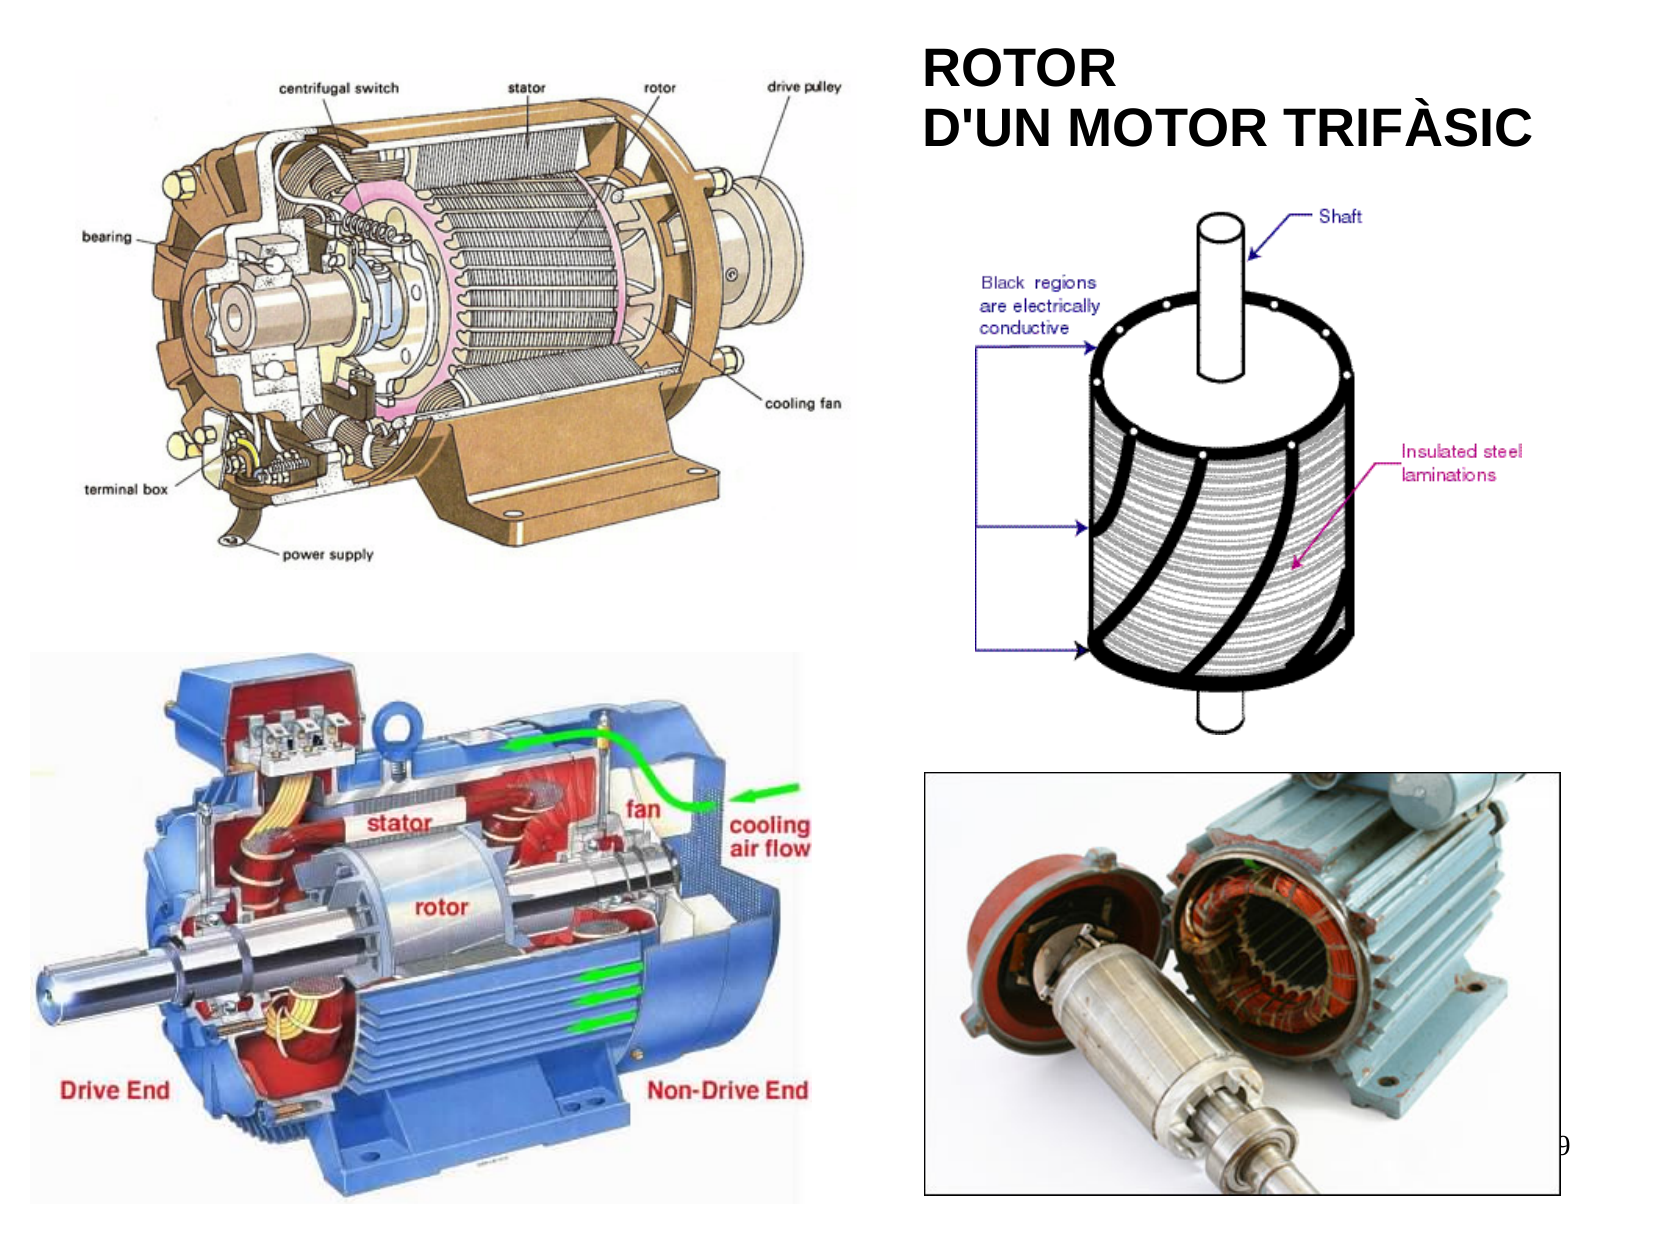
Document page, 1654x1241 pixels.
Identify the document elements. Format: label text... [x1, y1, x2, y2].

picture [30, 652, 812, 1205]
picture [924, 772, 1561, 1196]
picture [975, 206, 1522, 736]
text_box ROTOR D'UN MOTOR TRIFÀSIC [907, 30, 1591, 173]
picture [75, 69, 857, 571]
